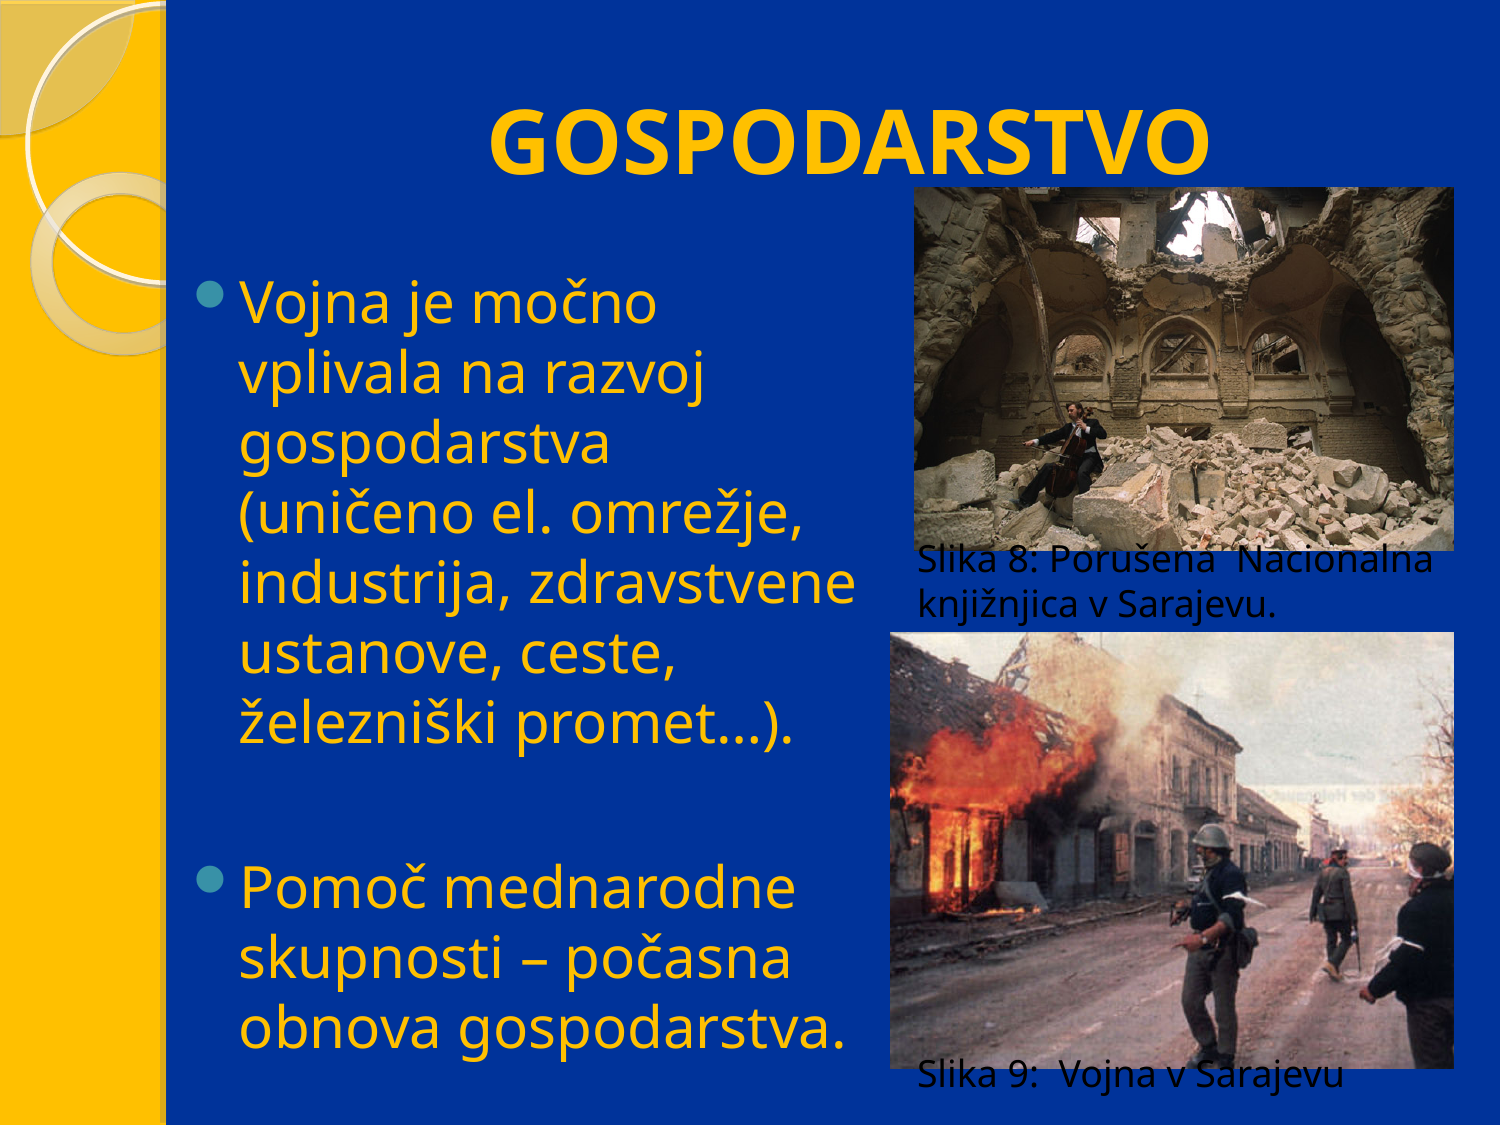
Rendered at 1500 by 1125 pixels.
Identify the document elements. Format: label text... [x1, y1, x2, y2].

picture [890, 632, 1454, 1069]
text_box Slika 9: Vojna v Sarajevu [902, 1042, 1430, 1103]
text_box Slika 8: Porušena Nacionalna knjižnjica v Sarajevu. [902, 527, 1477, 633]
title GOSPODARSTVO [235, 45, 1466, 233]
picture [914, 187, 1454, 527]
list Vojna je močno vplivala na razvoj gospodarstva (uničeno el. omrežje, industrija, zdravstvene ustanove, ceste, železniški promet…). Pomoč mednarodne skupnosti – počasna obnova gospodarstva. [164, 257, 878, 1004]
